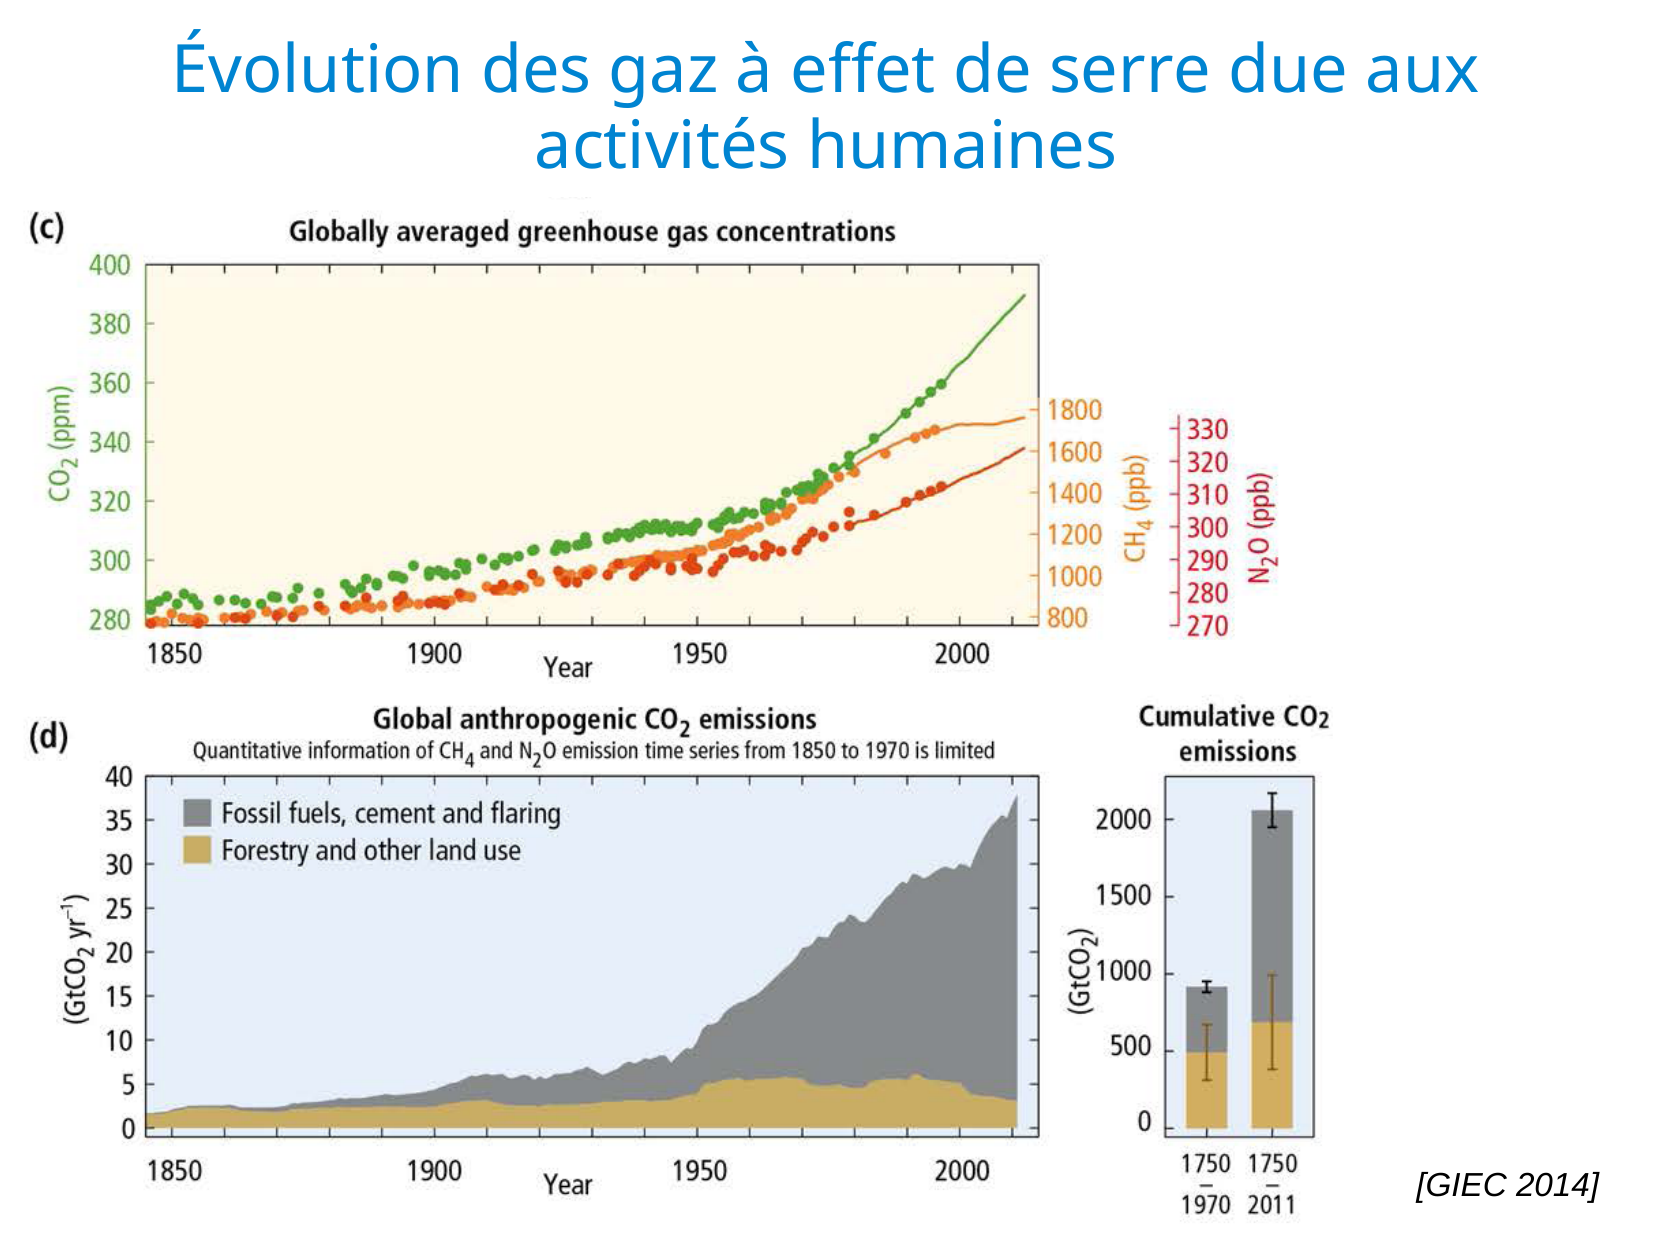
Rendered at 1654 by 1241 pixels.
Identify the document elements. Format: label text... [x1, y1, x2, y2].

picture [6, 197, 1348, 1230]
text_box Moyenne des températures de surface [0, 193, 816, 257]
title Évolution des gaz à effet de serre due aux activités humaines [82, 14, 1571, 205]
text_box [GIEC 2014] [1348, 1158, 1615, 1217]
